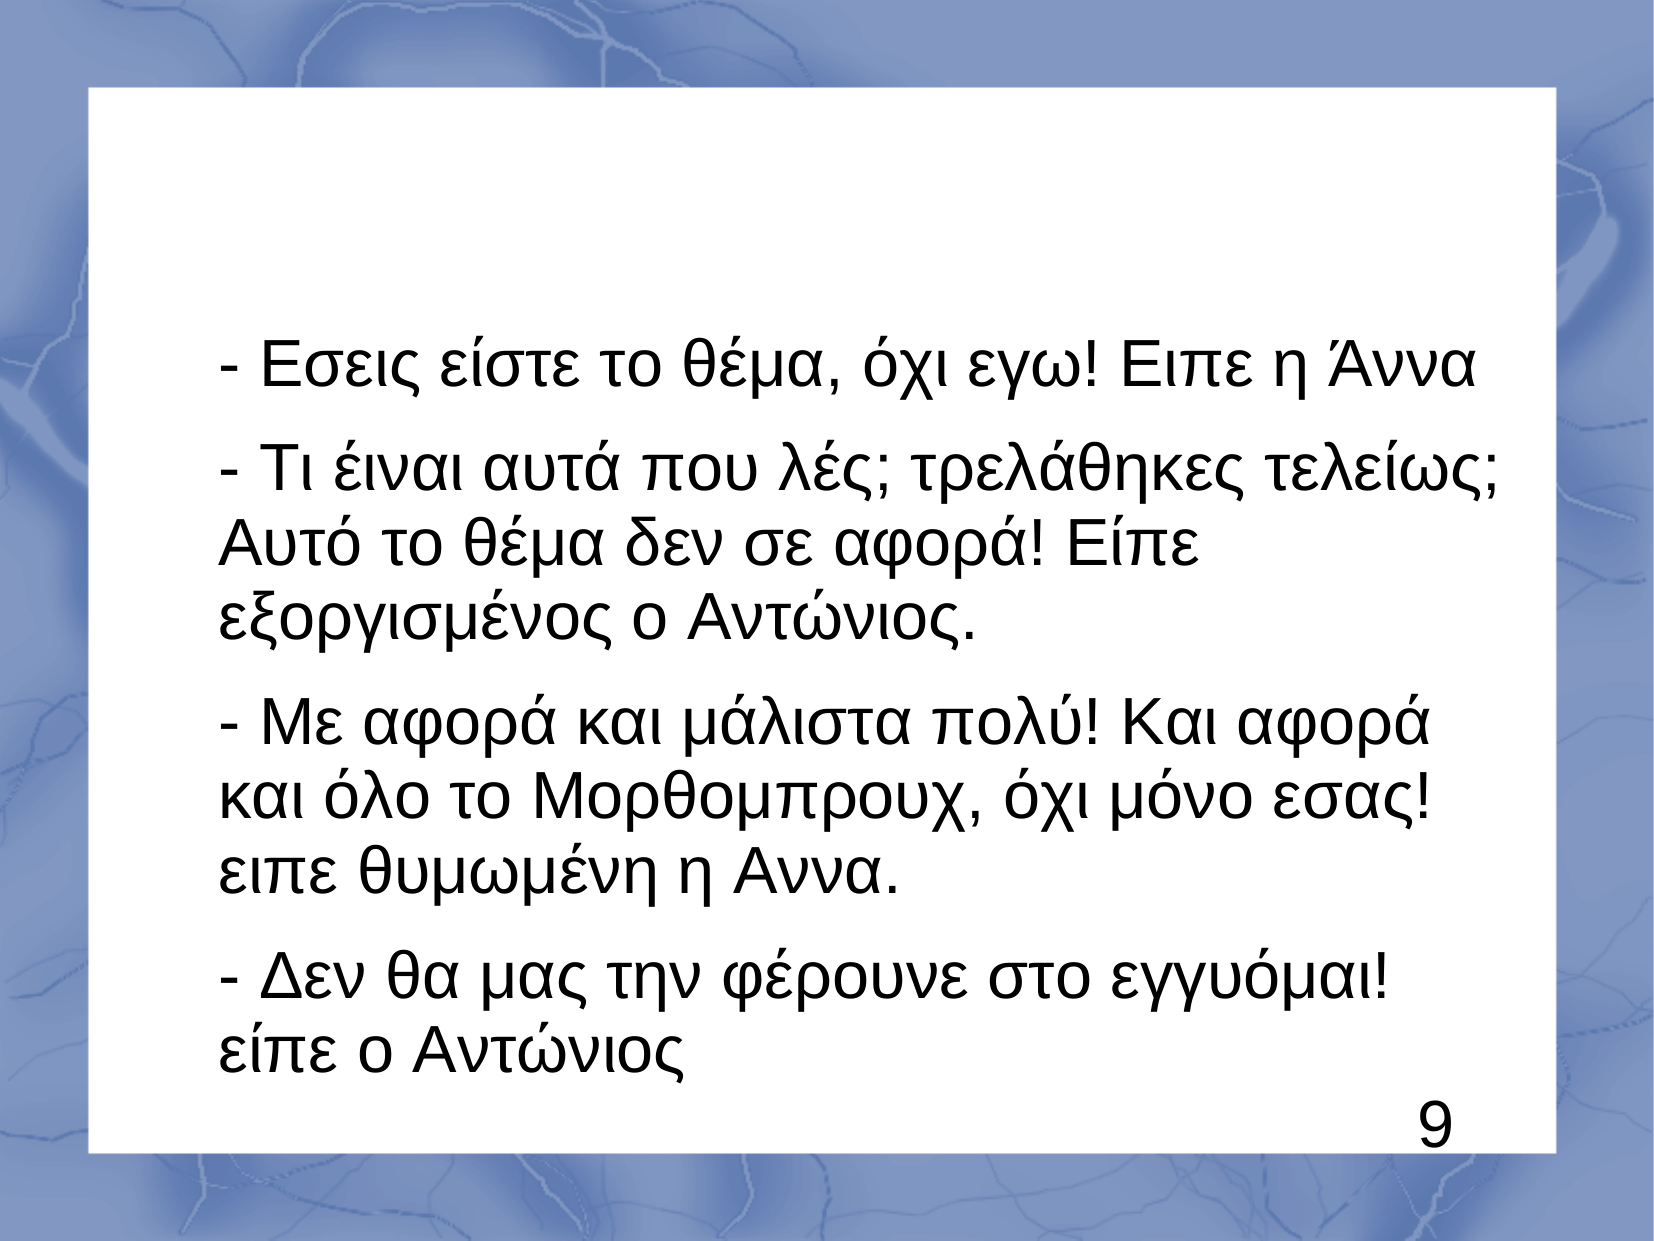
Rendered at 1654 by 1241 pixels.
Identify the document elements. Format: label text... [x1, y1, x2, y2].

list - Εσεις είστε το θέμα, όχι εγω! Ειπε η Άννα - Τι έιναι αυτά που λές; τρελάθηκες τελείως; Αυτό το θέμα δεν σε αφορά! Είπε εξοργισμένος ο Αντώνιος. - Με αφορά και μάλιστα πολύ! Και αφορά και όλο το Μορθομπρουχ, όχι μόνο εσας!ειπε θυμωμένη η Αννα. - Δεν θα μας την φέρουνε στο εγγυόμαι!είπε ο Αντώνιος 9 [147, 325, 1506, 1162]
picture [0, 0, 1654, 1241]
